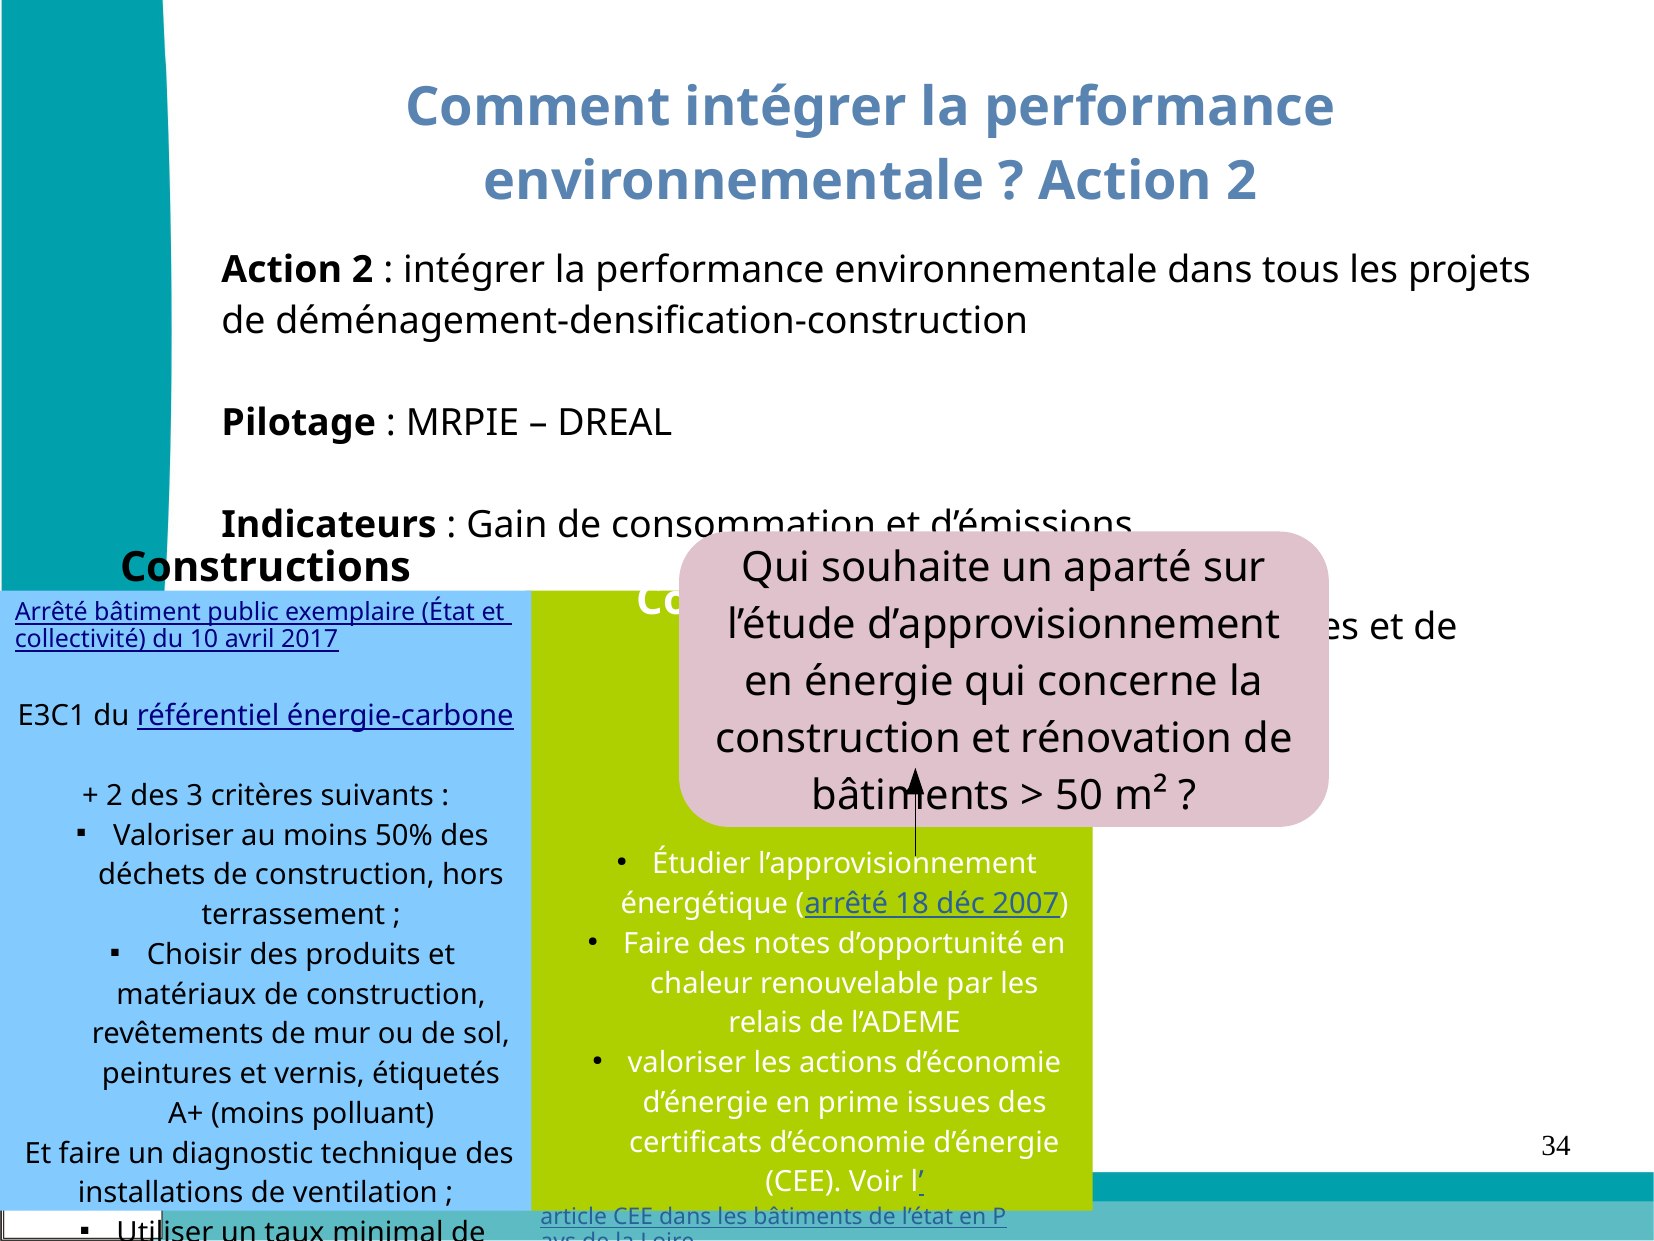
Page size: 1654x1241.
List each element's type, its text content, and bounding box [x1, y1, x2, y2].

picture [188, 1228, 196, 1233]
picture [397, 1228, 404, 1241]
text_box Comment intégrer la performance environnementale ? Action 2 [206, 59, 1536, 184]
picture [337, 1228, 344, 1241]
picture [455, 1228, 464, 1240]
text_box Constructions Arrêté bâtiment public exemplaire (État et collectivité) du 10 avril 2017 E3C1 du référentiel énergie-carbone + 2 des 3 critères suivants : Valoriser au moins 50% des déchets de construction, hors terrassement ; Choisir des produits et matériaux de construction, revêtements de mur ou de sol, peintures et vernis, étiquetés A+ (moins polluant) Et faire un diagnostic technique des installations de ventilation ; Utiliser un taux minimal de matériaux biosourcés. [0, 590, 532, 1211]
text_box Constructions et rénovations Étudier l’approvisionnement énergétique (arrêté 18 déc 2007) Faire des notes d’opportunité en chaleur renouvelable par les relais de l’ADEME valoriser les actions d’économie d’énergie en prime issues des certificats d’économie d’énergie (CEE). Voir l’article CEE dans les bâtiments de l’état en Pays de la Loire [532, 590, 1093, 1211]
picture [757, 1213, 764, 1223]
picture [347, 1228, 354, 1241]
picture [871, 1213, 878, 1223]
text_box Qui souhaite un aparté sur l’étude d’approvisionnement en énergie qui concerne la construction et rénovation de bâtiments > 50 m² ? [679, 531, 1329, 827]
picture [371, 1228, 379, 1241]
picture [407, 1228, 414, 1241]
picture [278, 1234, 285, 1240]
picture [423, 1234, 430, 1240]
picture [0, 0, 1654, 1241]
picture [1329, 621, 1336, 627]
text_box Action 2 : intégrer la performance environnementale dans tous les projets de déménagement-densification-construction Pilotage : MRPIE – DREAL Indicateurs : Gain de consommation et d’émissions Critères : privilégier les biosourcés et les énergies renouvelables et de récupération [206, 234, 1595, 550]
picture [473, 1228, 481, 1233]
picture [243, 1228, 251, 1241]
picture [662, 1213, 669, 1223]
